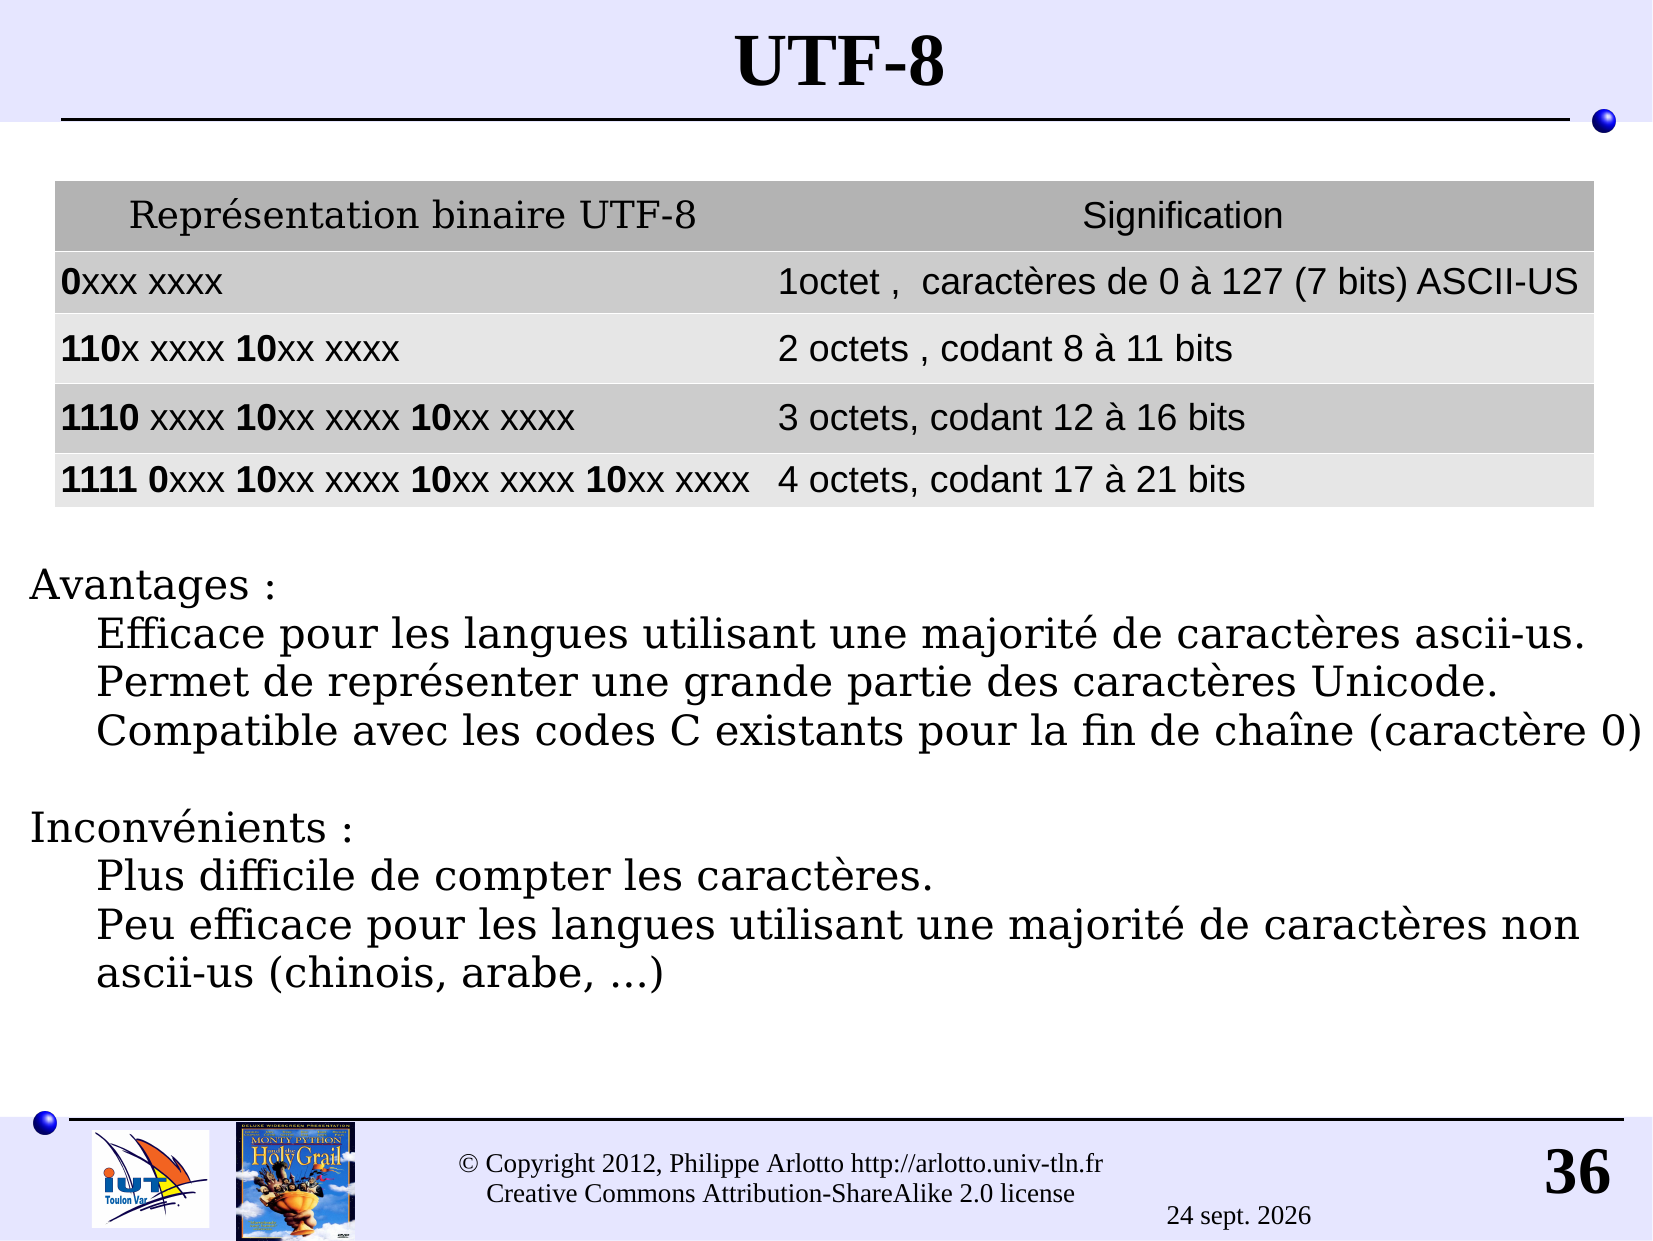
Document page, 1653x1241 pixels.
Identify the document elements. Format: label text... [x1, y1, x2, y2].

table_cell 1111 0xxx 10xx xxxx 10xx xxxx 10xx xxxx [55, 454, 772, 507]
table_cell 0xxx xxxx [55, 252, 772, 313]
table_cell 1octet , caractères de 0 à 127 (7 bits) ASCII-US [772, 252, 1594, 313]
table_cell 2 octets , codant 8 à 11 bits [772, 314, 1594, 383]
text_box Avantages : Efficace pour les langues utilisant une majorité de caractères ascii-us. Permet de représenter une grande partie des caractères Unicode. Compatible avec les codes C existants pour la fin de chaîne (caractère 0) Inconvénients : Plus difficile de compter les caractères. Peu efficace pour les langues utilisant une majorité de caractères non ascii-us (chinois, arabe, ...) [29, 561, 1646, 1101]
title UTF-8 [95, 14, 1585, 107]
table_cell 1110 xxxx 10xx xxxx 10xx xxxx [55, 384, 772, 453]
table_header Signification [772, 181, 1594, 251]
table_cell 3 octets, codant 12 à 16 bits [772, 384, 1594, 453]
table_cell 4 octets, codant 17 à 21 bits [772, 454, 1594, 507]
table_header Représentation binaire UTF-8 [55, 181, 772, 251]
table_cell 110x xxxx 10xx xxxx [55, 314, 772, 383]
picture [236, 1122, 355, 1241]
